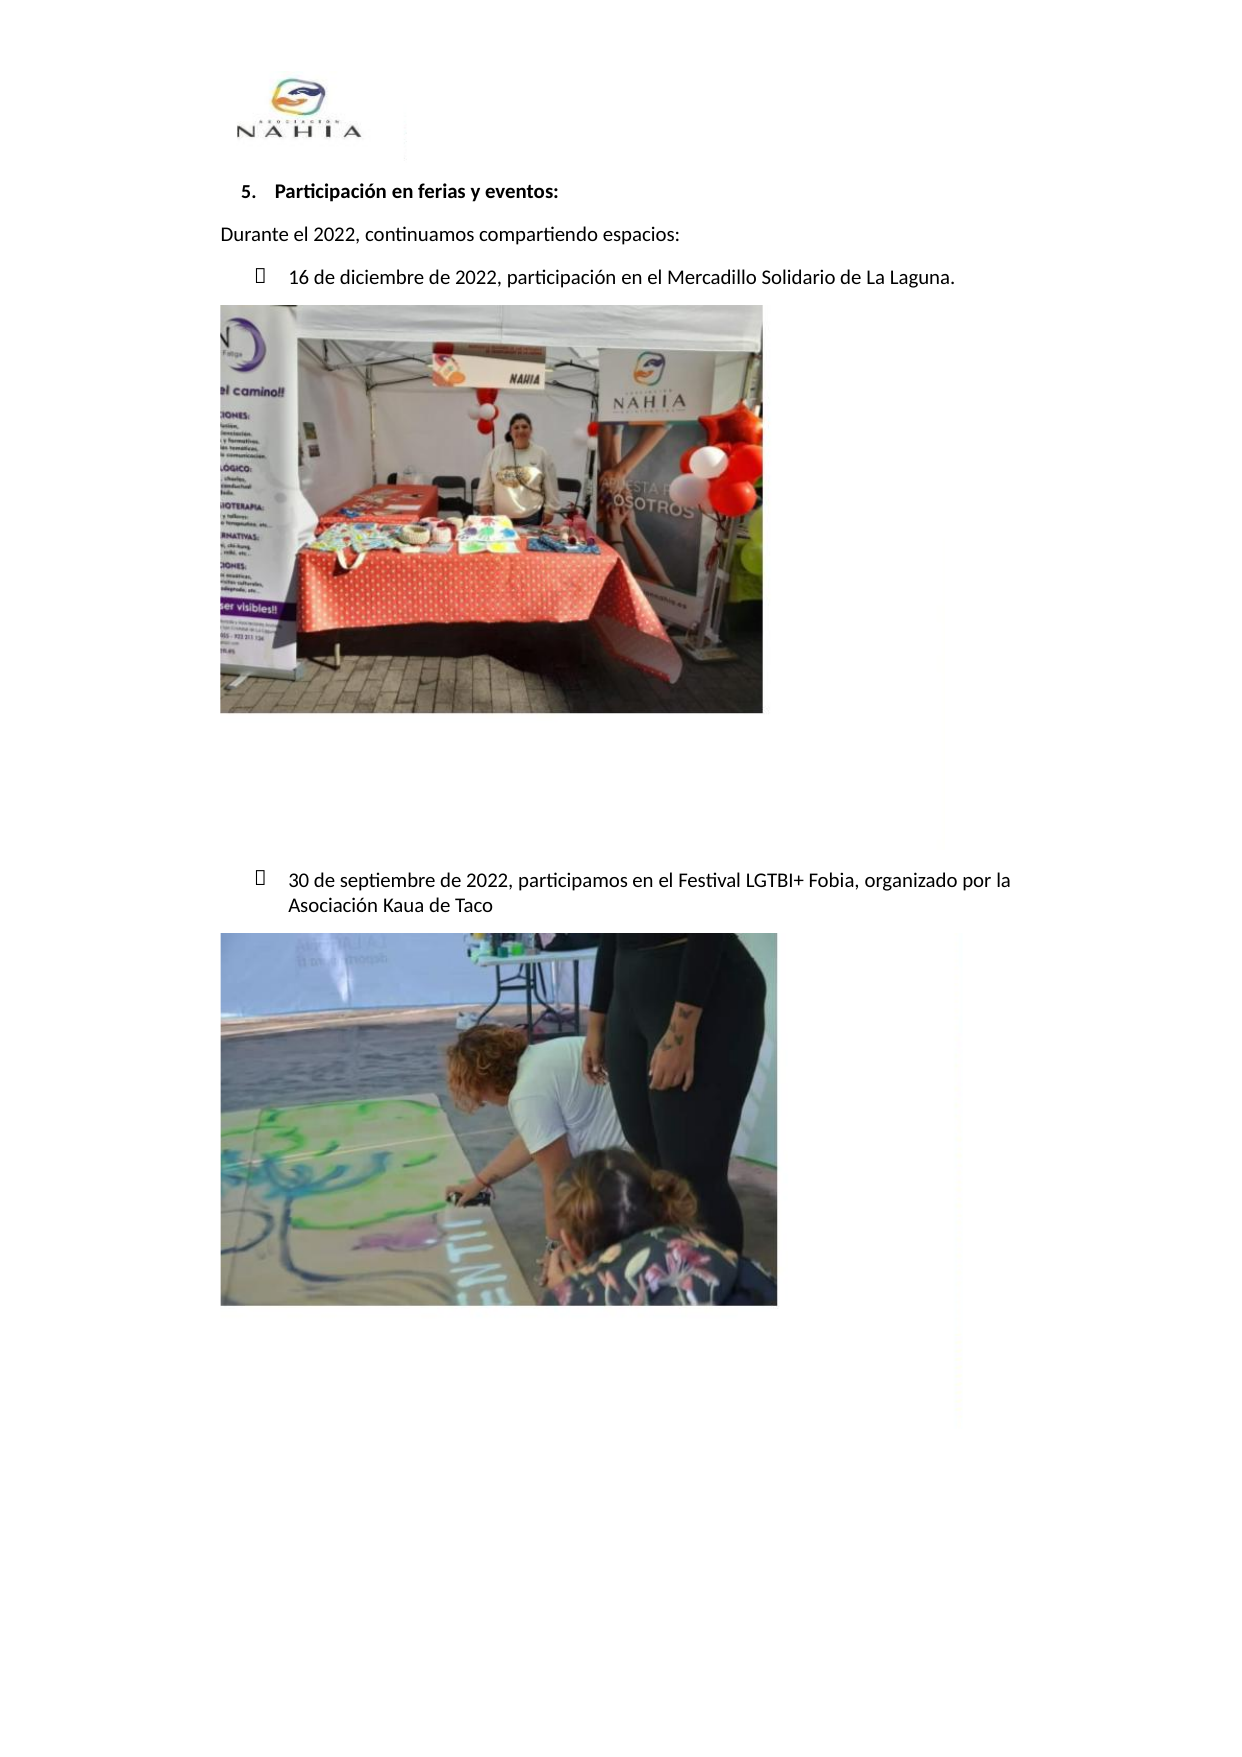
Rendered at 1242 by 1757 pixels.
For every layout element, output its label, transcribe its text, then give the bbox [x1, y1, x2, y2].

text_box [236, 71, 407, 164]
text_box [220, 933, 963, 1429]
text_box  [254, 865, 288, 891]
text_box 30 de septiembre de 2022, participamos en el Festival LGTBI+ Fobia, organizado por la Asociación Kaua de Taco [288, 865, 1033, 917]
text_box  [254, 262, 289, 288]
text_box 5. Participación en ferias y eventos: [241, 177, 582, 203]
text_box [220, 305, 945, 850]
text_box 16 de diciembre de 2022, participación en el Mercadillo Solidario de La Laguna. [288, 263, 974, 289]
text_box Durante el 2022, continuamos compartiendo espacios: [220, 219, 703, 246]
